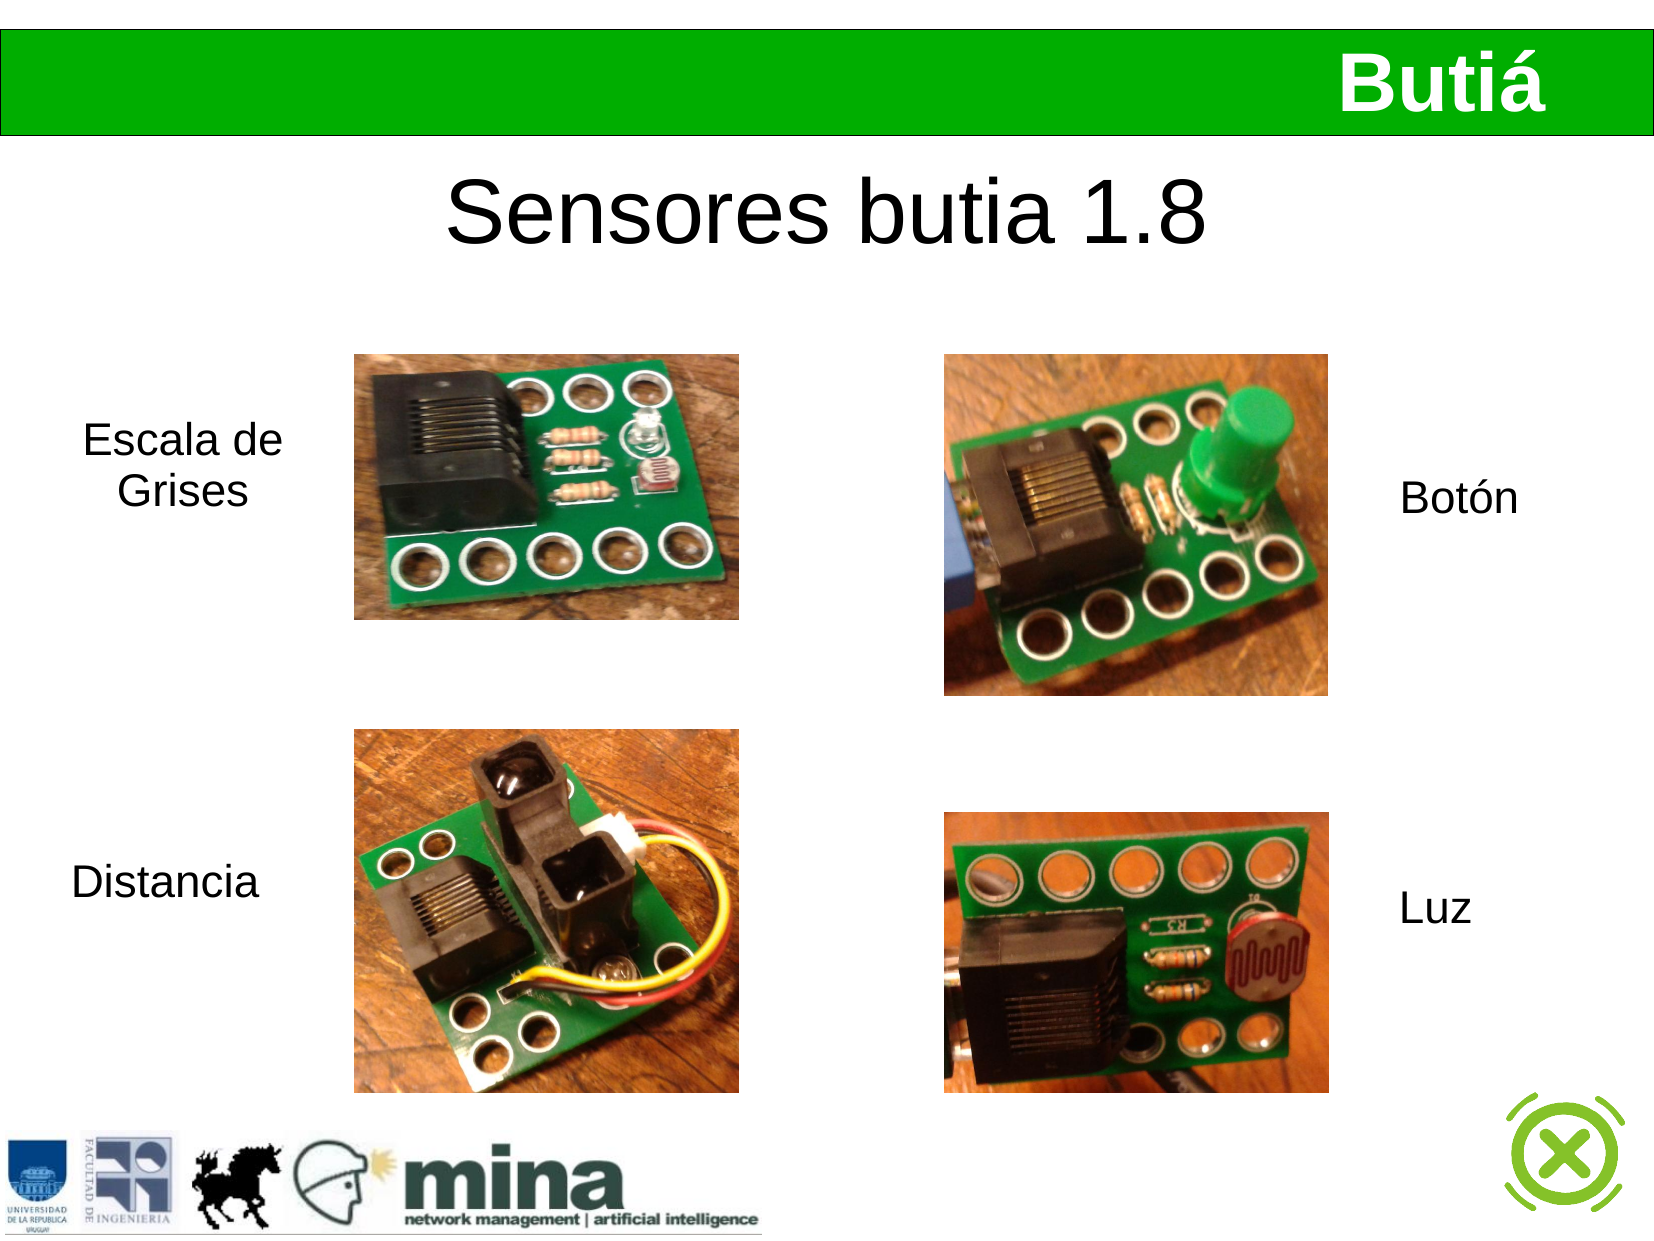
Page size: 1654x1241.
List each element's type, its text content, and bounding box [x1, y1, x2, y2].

picture [944, 812, 1329, 1093]
text_box Luz [1328, 881, 1595, 945]
title Sensores butia 1.8 [82, 108, 1571, 316]
list Escala de Grises [0, 413, 296, 532]
picture [354, 354, 739, 620]
picture [354, 729, 739, 1093]
picture [5, 1130, 762, 1235]
list Distancia [0, 856, 266, 916]
list Botón [1328, 472, 1565, 532]
picture [944, 354, 1328, 696]
picture [1504, 1092, 1625, 1212]
